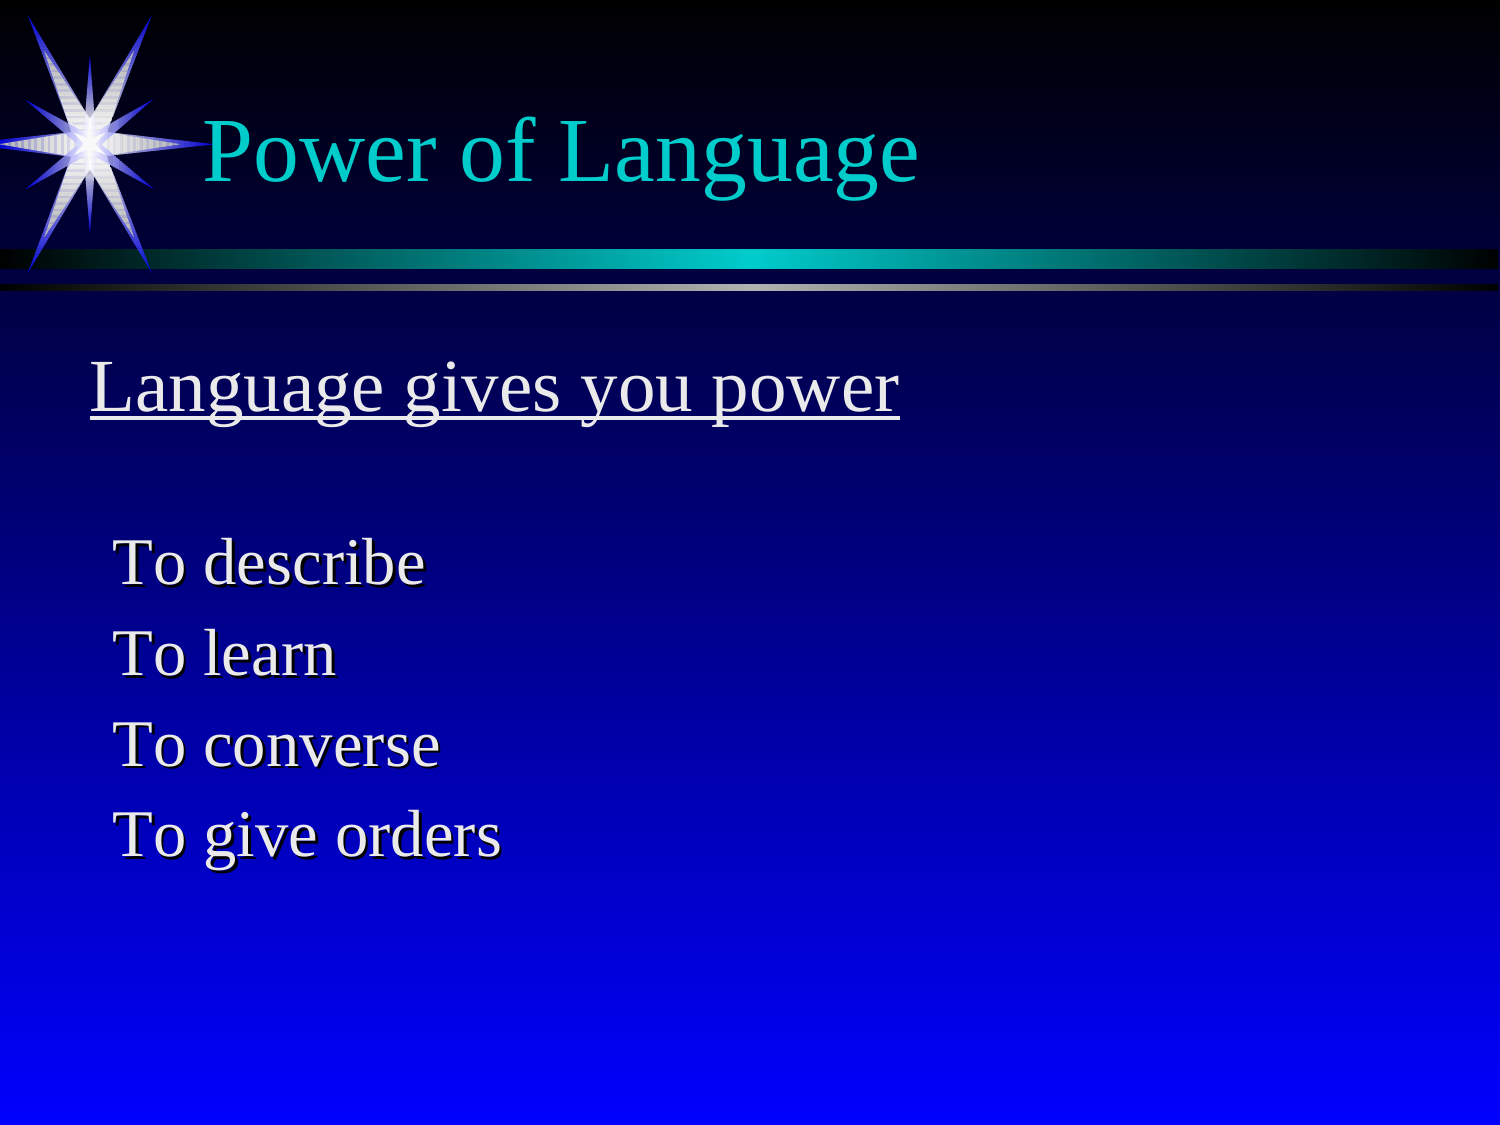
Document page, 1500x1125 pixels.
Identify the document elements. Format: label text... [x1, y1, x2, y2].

text_box Language gives you power [75, 337, 1276, 436]
title Power of Language [187, 48, 1463, 252]
list To describe To learn To converse To give orders [112, 525, 1388, 986]
